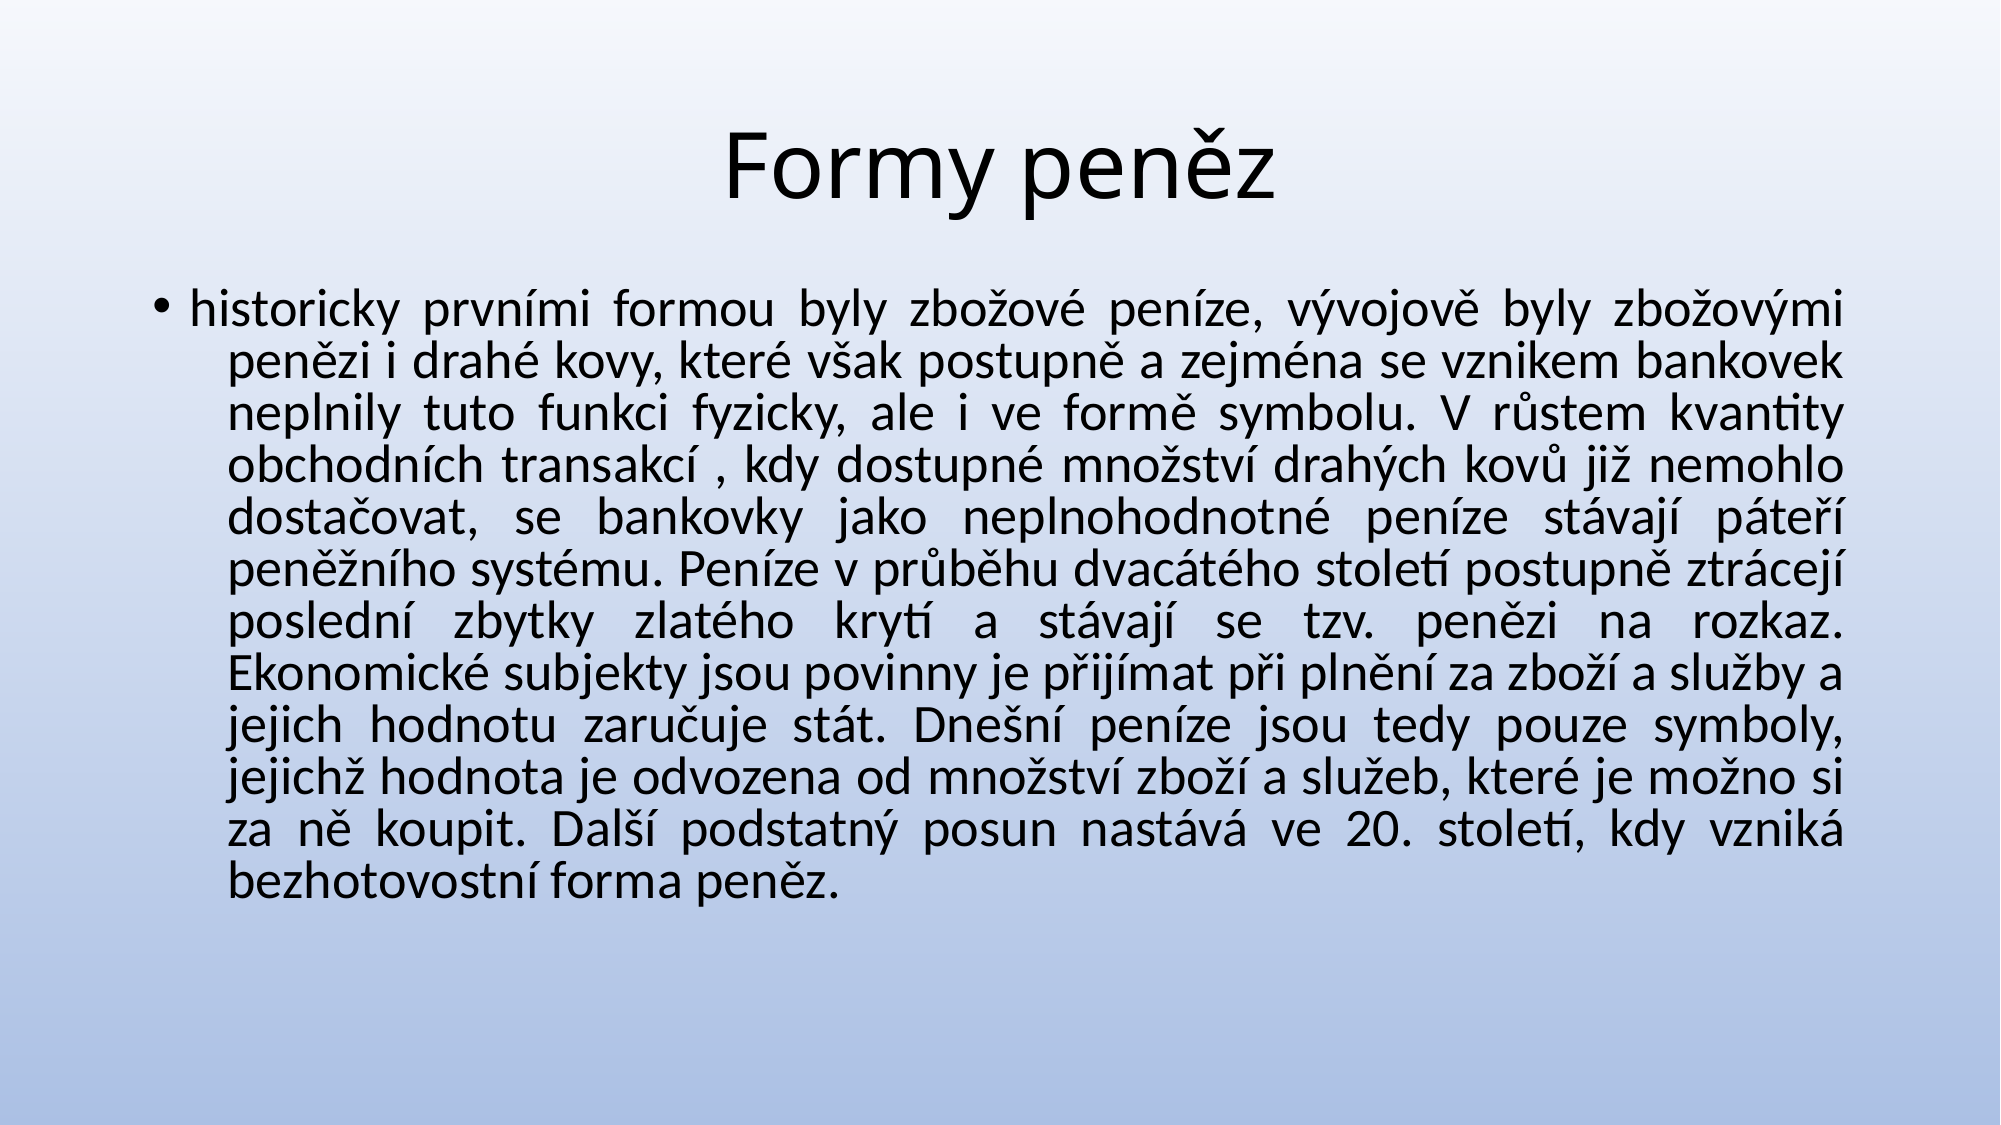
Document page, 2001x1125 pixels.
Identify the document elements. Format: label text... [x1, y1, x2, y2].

list historicky prvními formou byly zbožové peníze, vývojově byly zbožovými penězi i drahé kovy, které však postupně a zejména se vznikem bankovek neplnily tuto funkci fyzicky, ale i ve formě symbolu. V růstem kvantity obchodních transakcí , kdy dostupné množství drahých kovů již nemohlo dostačovat, se bankovky jako neplnohodnotné peníze stávají páteří peněžního systému. Peníze v průběhu dvacátého století postupně ztrácejí poslední zbytky zlatého krytí a stávají se tzv. penězi na rozkaz. Ekonomické subjekty jsou povinny je přijímat při plnění za zboží a služby a jejich hodnotu zaručuje stát. Dnešní peníze jsou tedy pouze symboly, jejichž hodnota je odvozena od množství zboží a služeb, které je možno si za ně koupit. Další podstatný posun nastává ve 20. století, kdy vzniká bezhotovostní forma peněz. [137, 277, 1863, 1097]
title Formy peněz [137, 59, 1863, 277]
